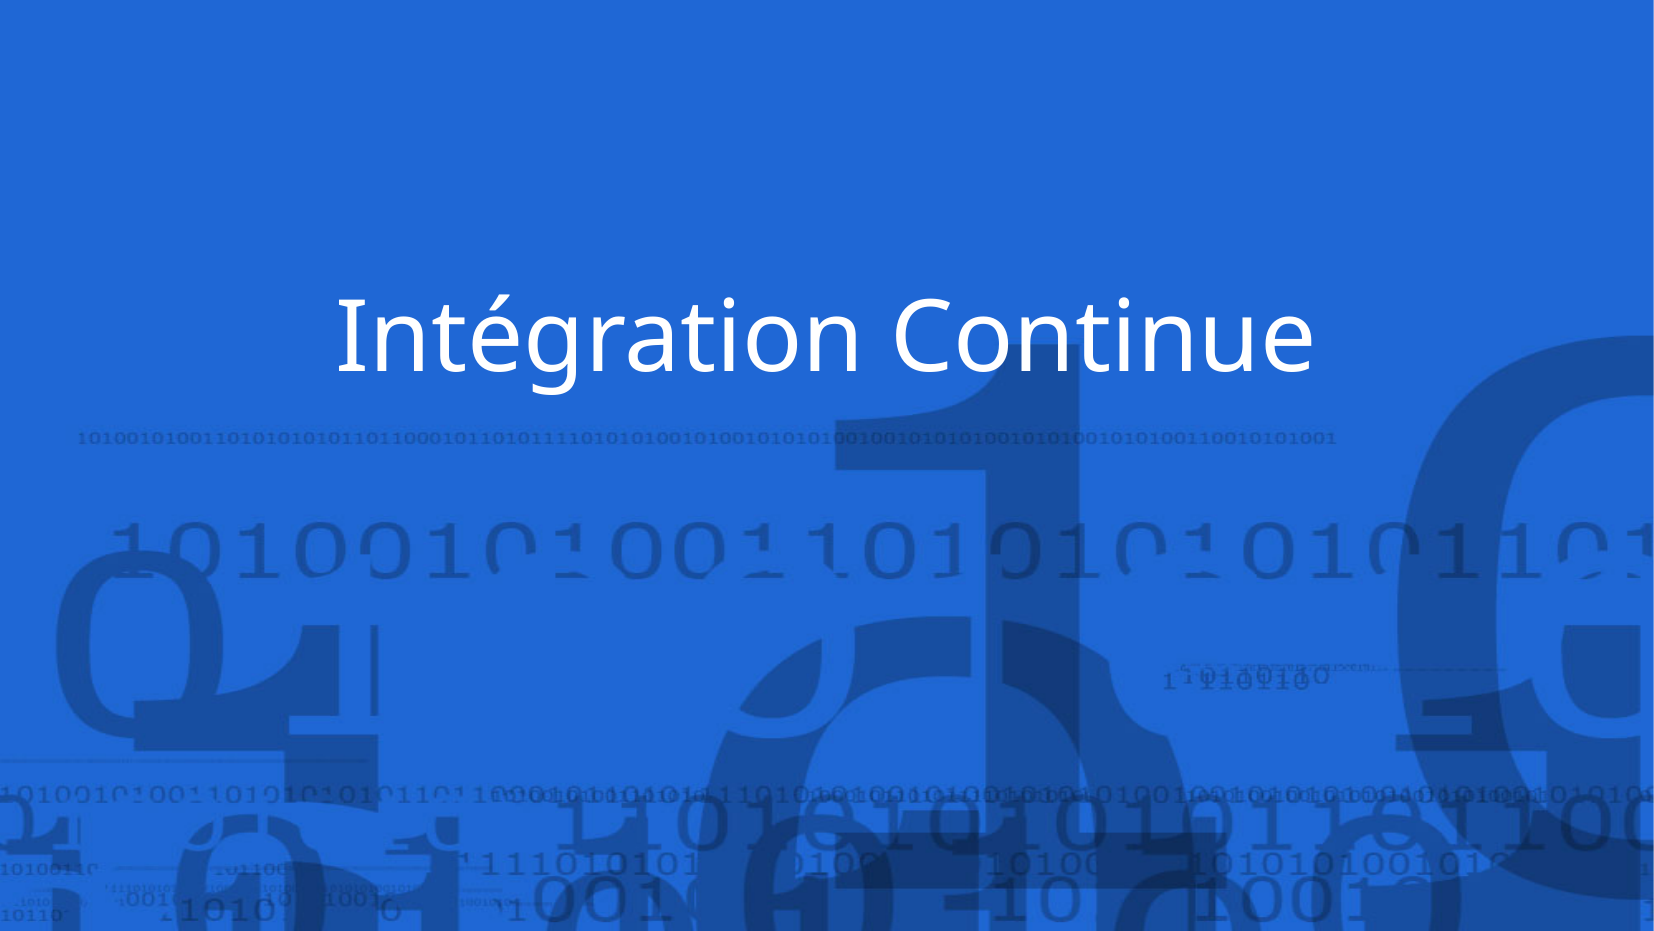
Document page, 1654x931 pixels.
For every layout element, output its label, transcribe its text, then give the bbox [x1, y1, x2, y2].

picture [0, 0, 1654, 931]
title Intégration Continue [124, 187, 1530, 479]
